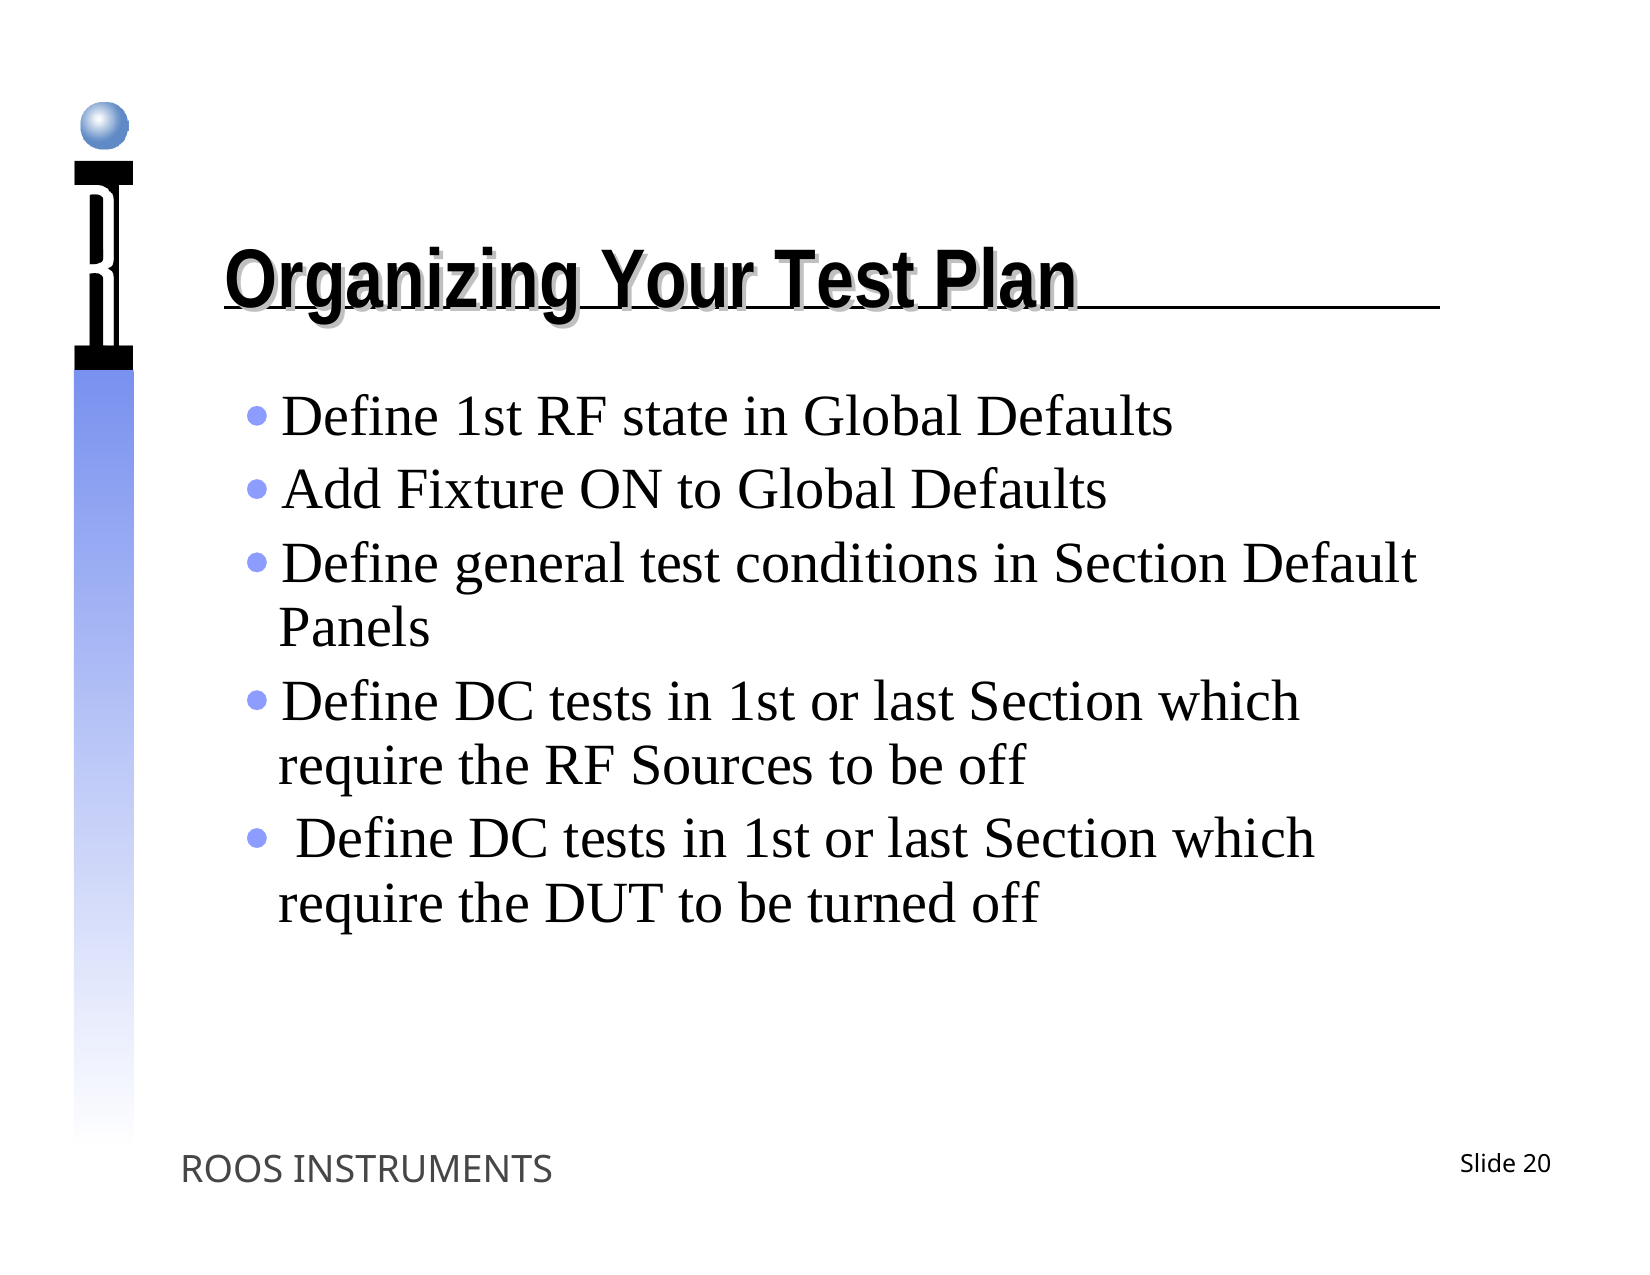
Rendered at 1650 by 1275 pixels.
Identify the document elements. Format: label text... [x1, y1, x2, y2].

text_box Organizing Your Test Plan [224, 142, 1445, 327]
text_box Define 1st RF state in Global Defaults Add Fixture ON to Global Defaults Define general test conditions in Section Default Panels Define DC tests in 1st or last Section which require the RF Sources to be off Define DC tests in 1st or last Section which require the DUT to be turned off [232, 383, 1456, 943]
